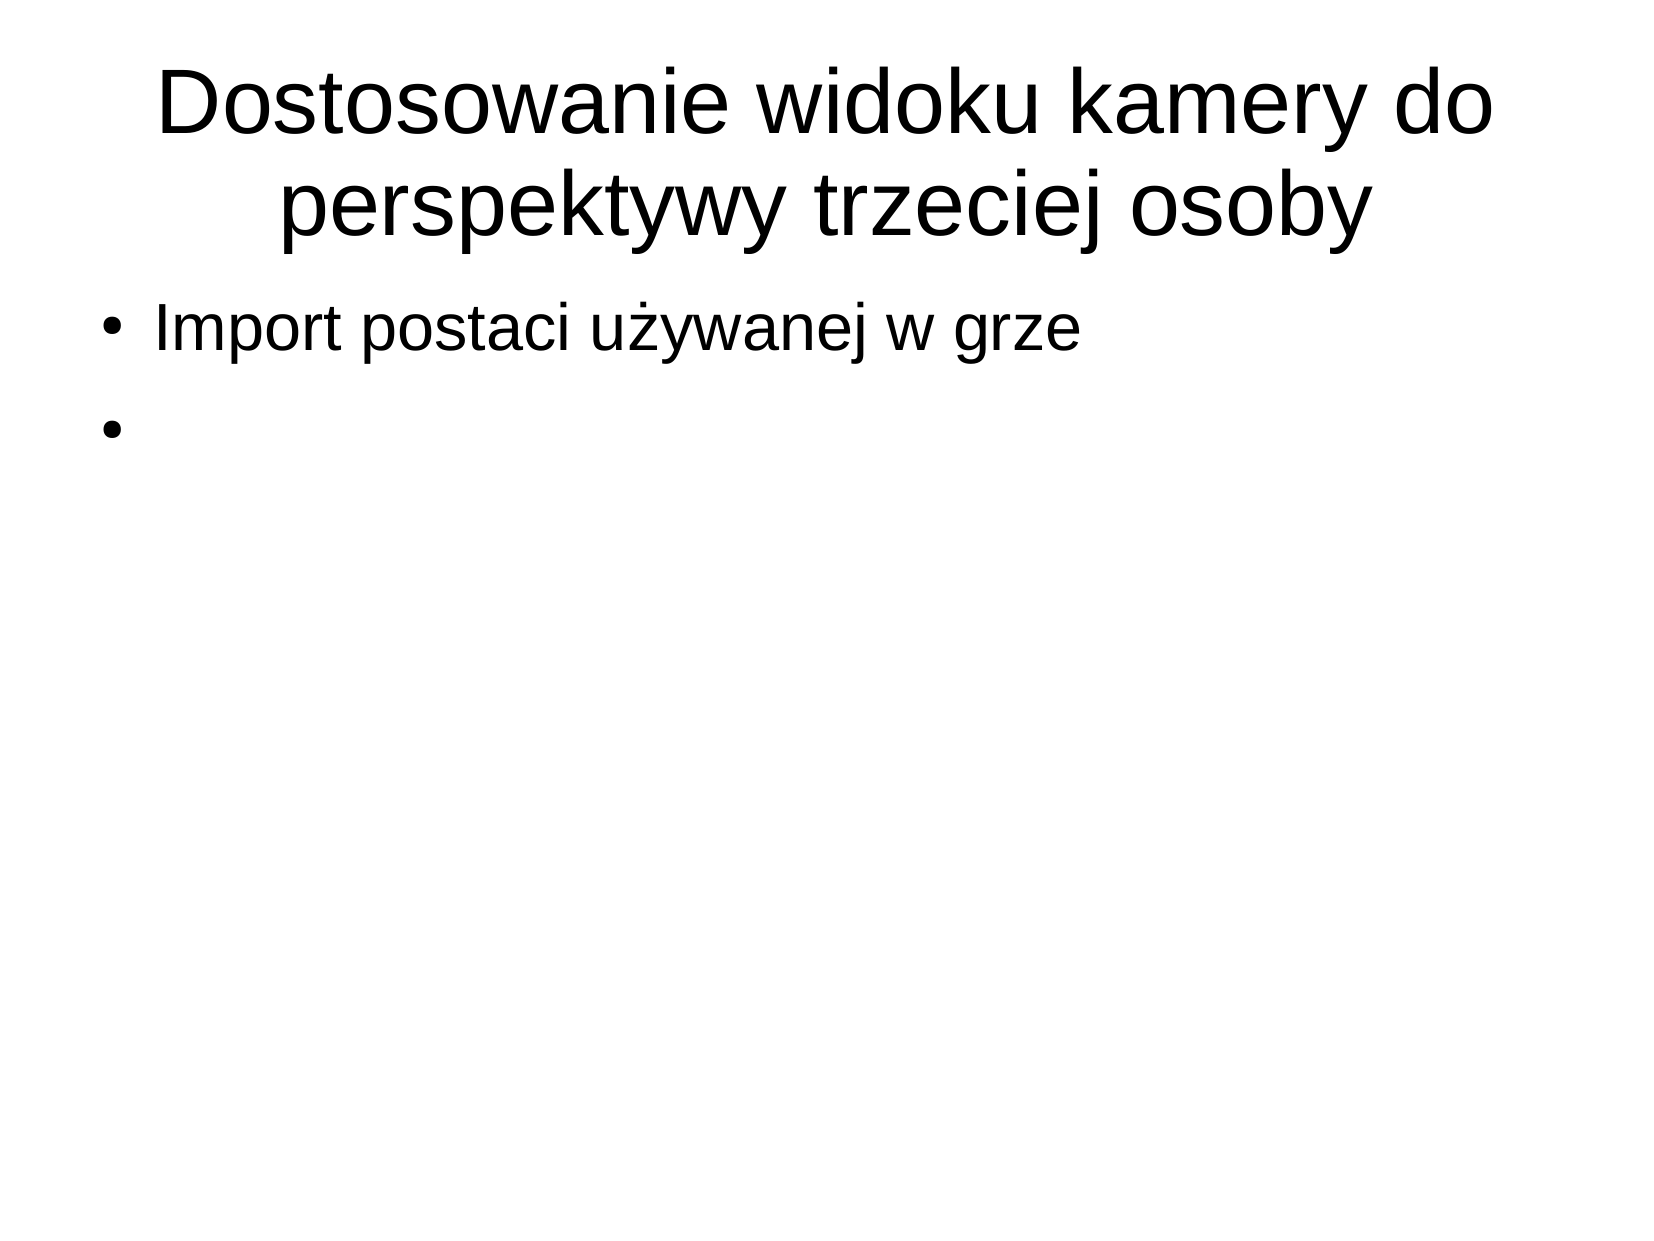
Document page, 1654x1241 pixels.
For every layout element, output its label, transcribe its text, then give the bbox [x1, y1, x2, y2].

list Import postaci używanej w grze [82, 290, 1571, 1010]
title Dostosowanie widoku kamery do perspektywy trzeciej osoby [82, 49, 1571, 257]
